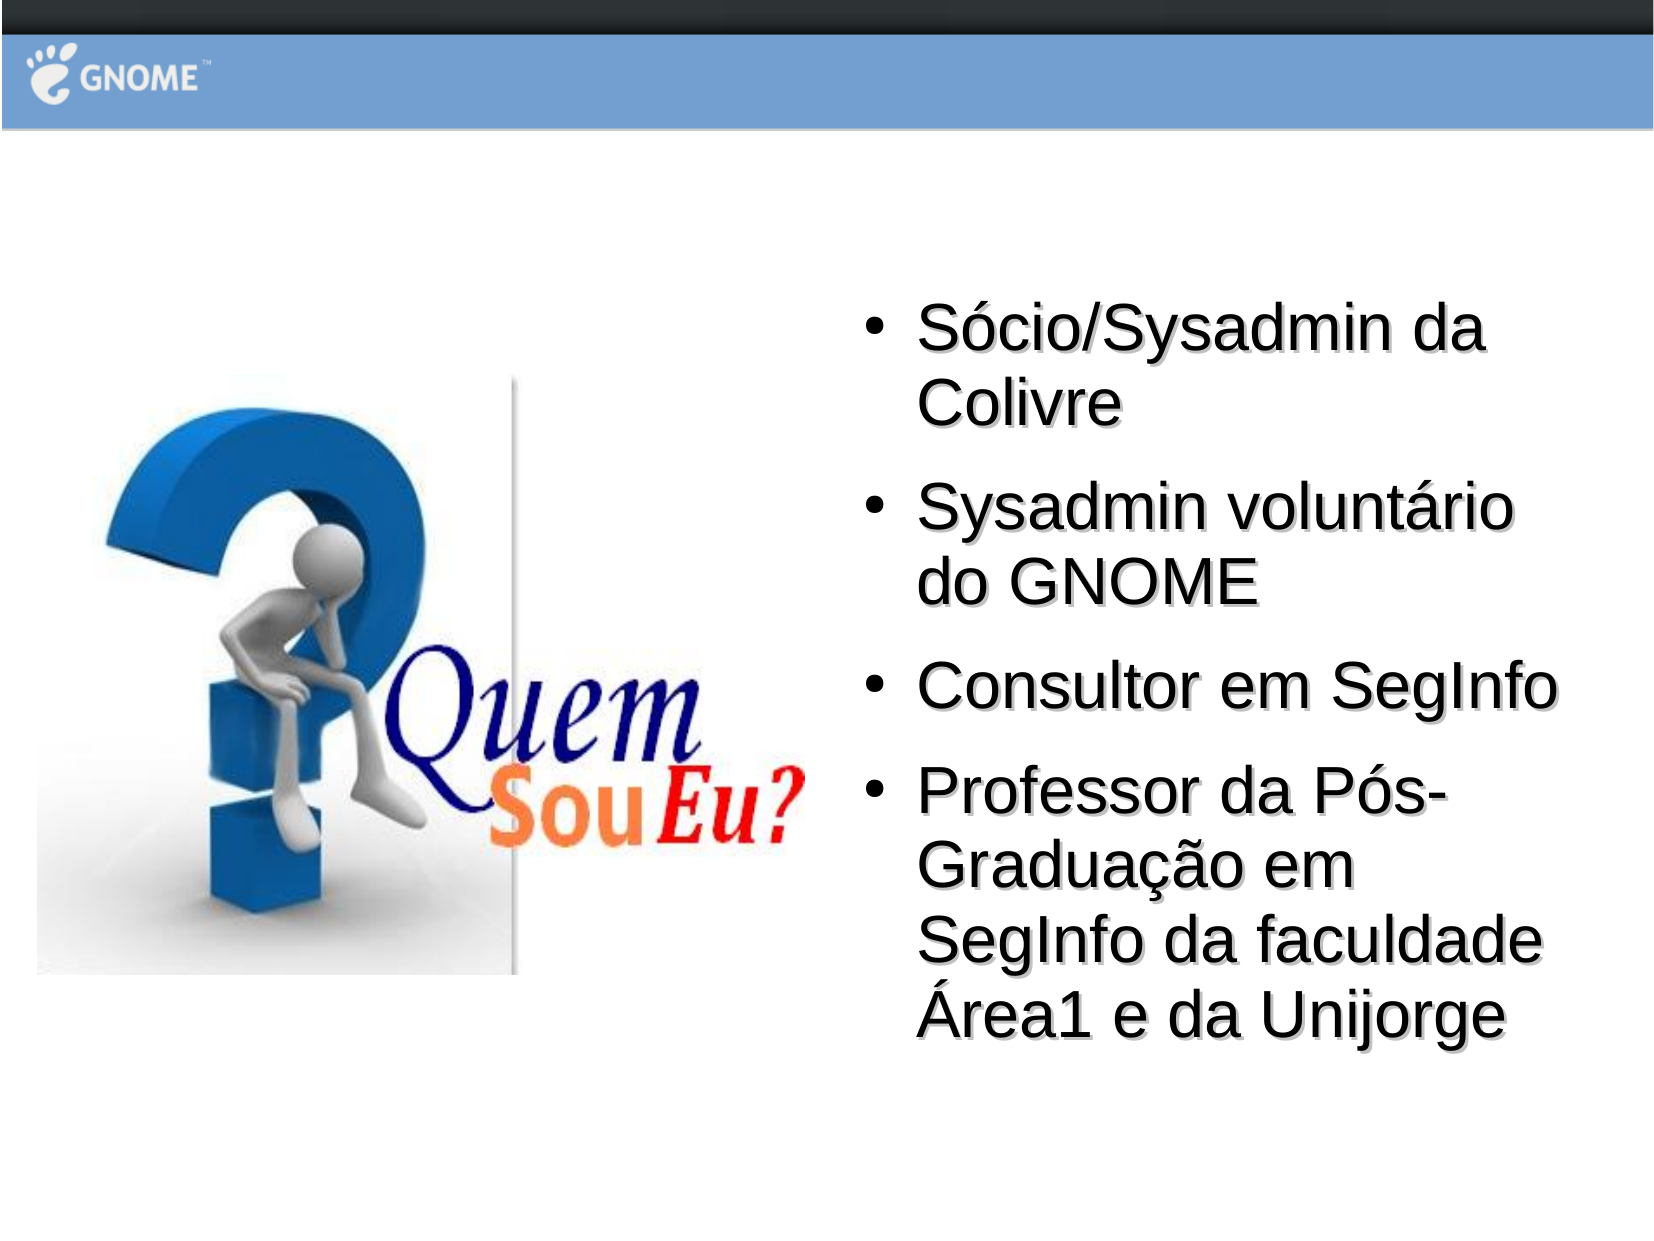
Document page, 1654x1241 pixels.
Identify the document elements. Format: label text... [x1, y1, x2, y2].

picture [2, 0, 1654, 131]
list Sócio/Sysadmin da Colivre Sysadmin voluntário do GNOME Consultor em SegInfo Professor da Pós-Graduação em SegInfo da faculdade Área1 e da Unijorge [845, 290, 1572, 1094]
picture [37, 374, 805, 976]
